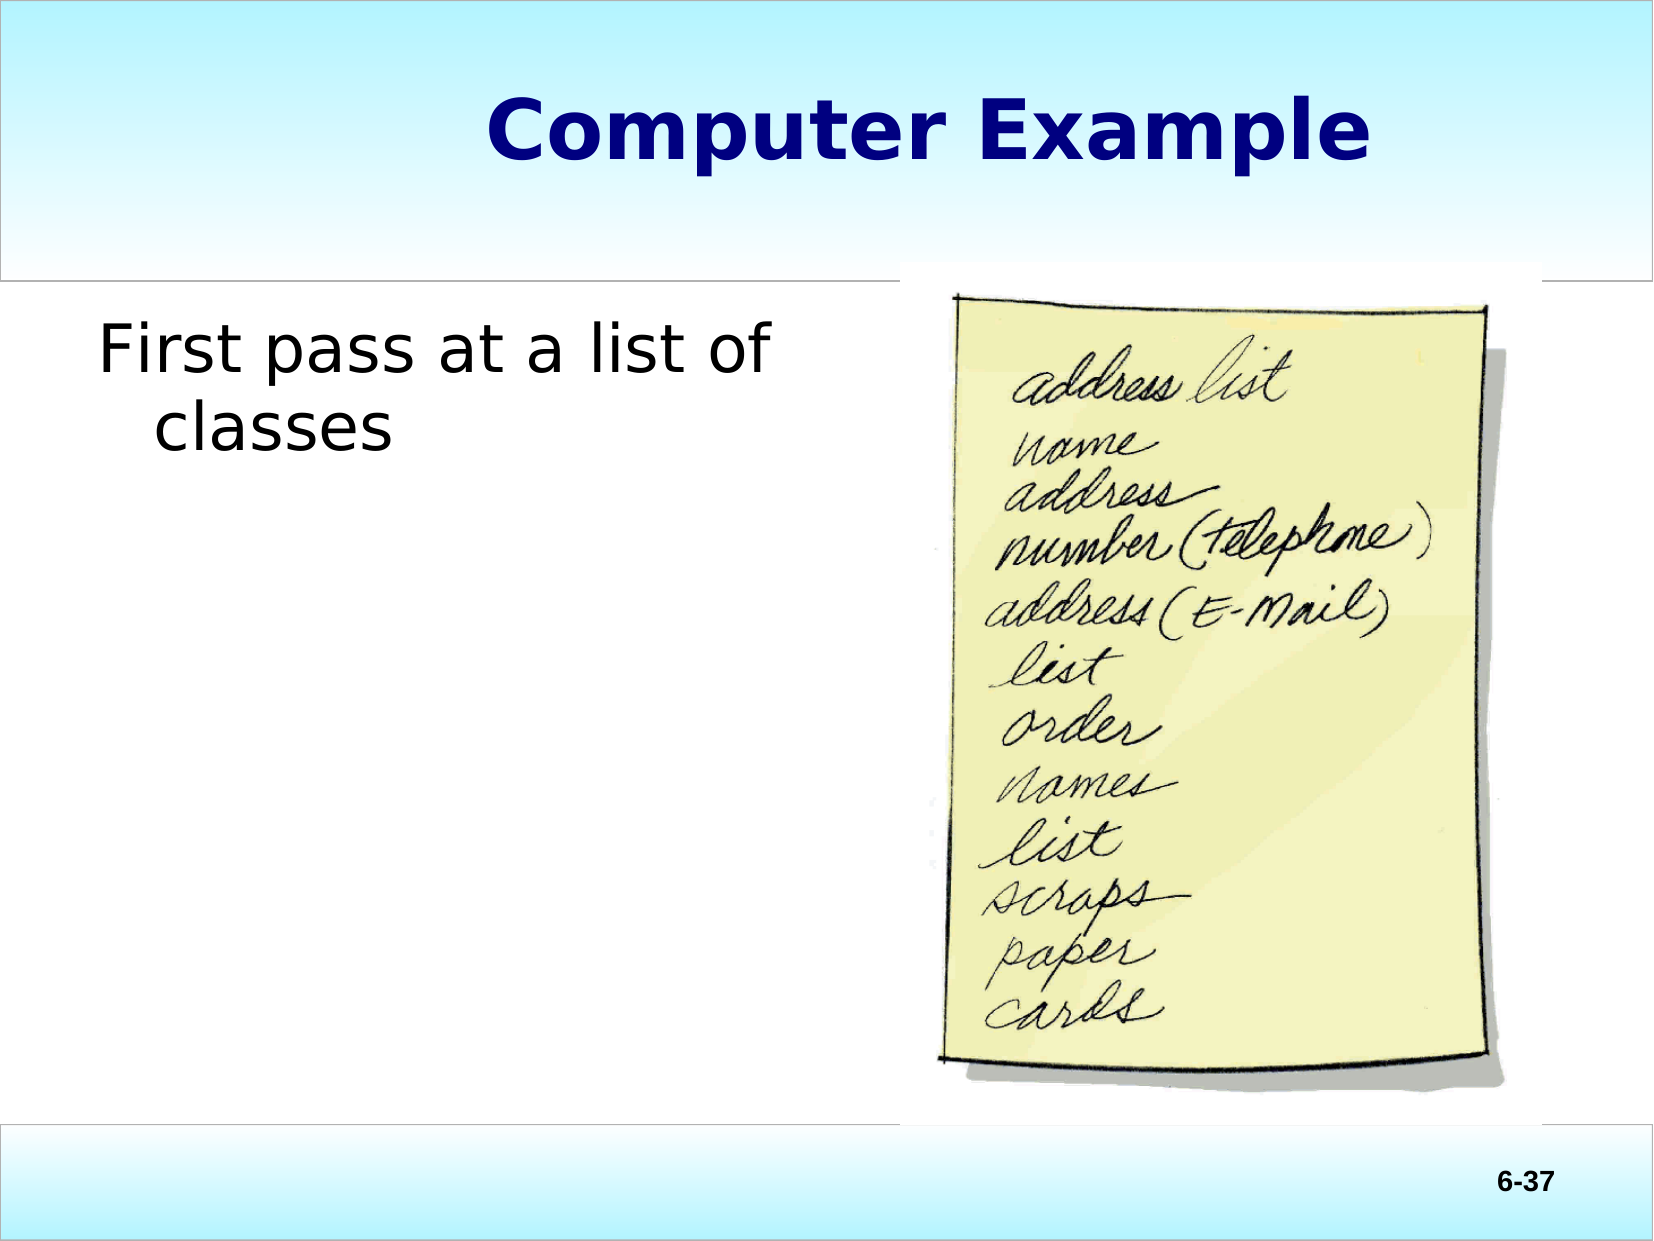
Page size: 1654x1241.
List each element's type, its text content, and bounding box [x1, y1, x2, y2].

list First pass at a list of classes [82, 303, 827, 497]
picture [900, 262, 1542, 1126]
title Computer Example [247, 27, 1612, 235]
text_box 6-37 [1184, 1157, 1571, 1216]
